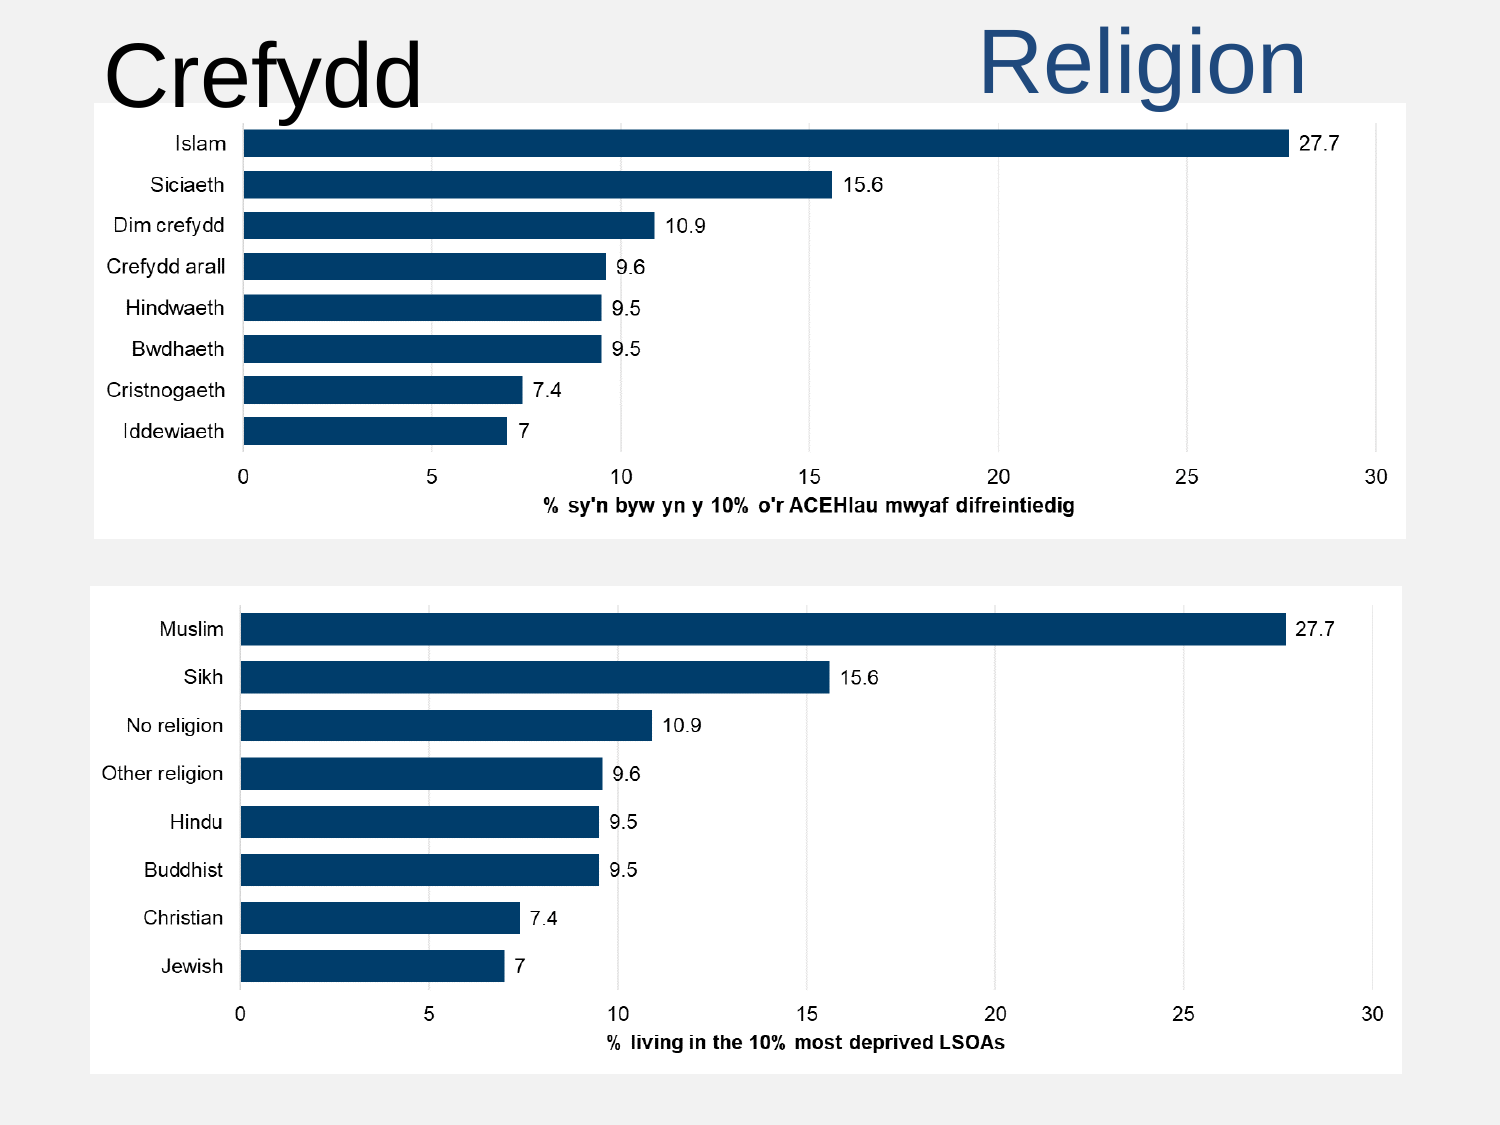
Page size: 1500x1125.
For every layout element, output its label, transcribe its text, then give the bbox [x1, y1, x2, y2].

picture [94, 103, 1406, 539]
picture [90, 586, 1402, 1074]
text_box Religion [962, 0, 1500, 121]
text_box Crefydd [88, 8, 799, 135]
